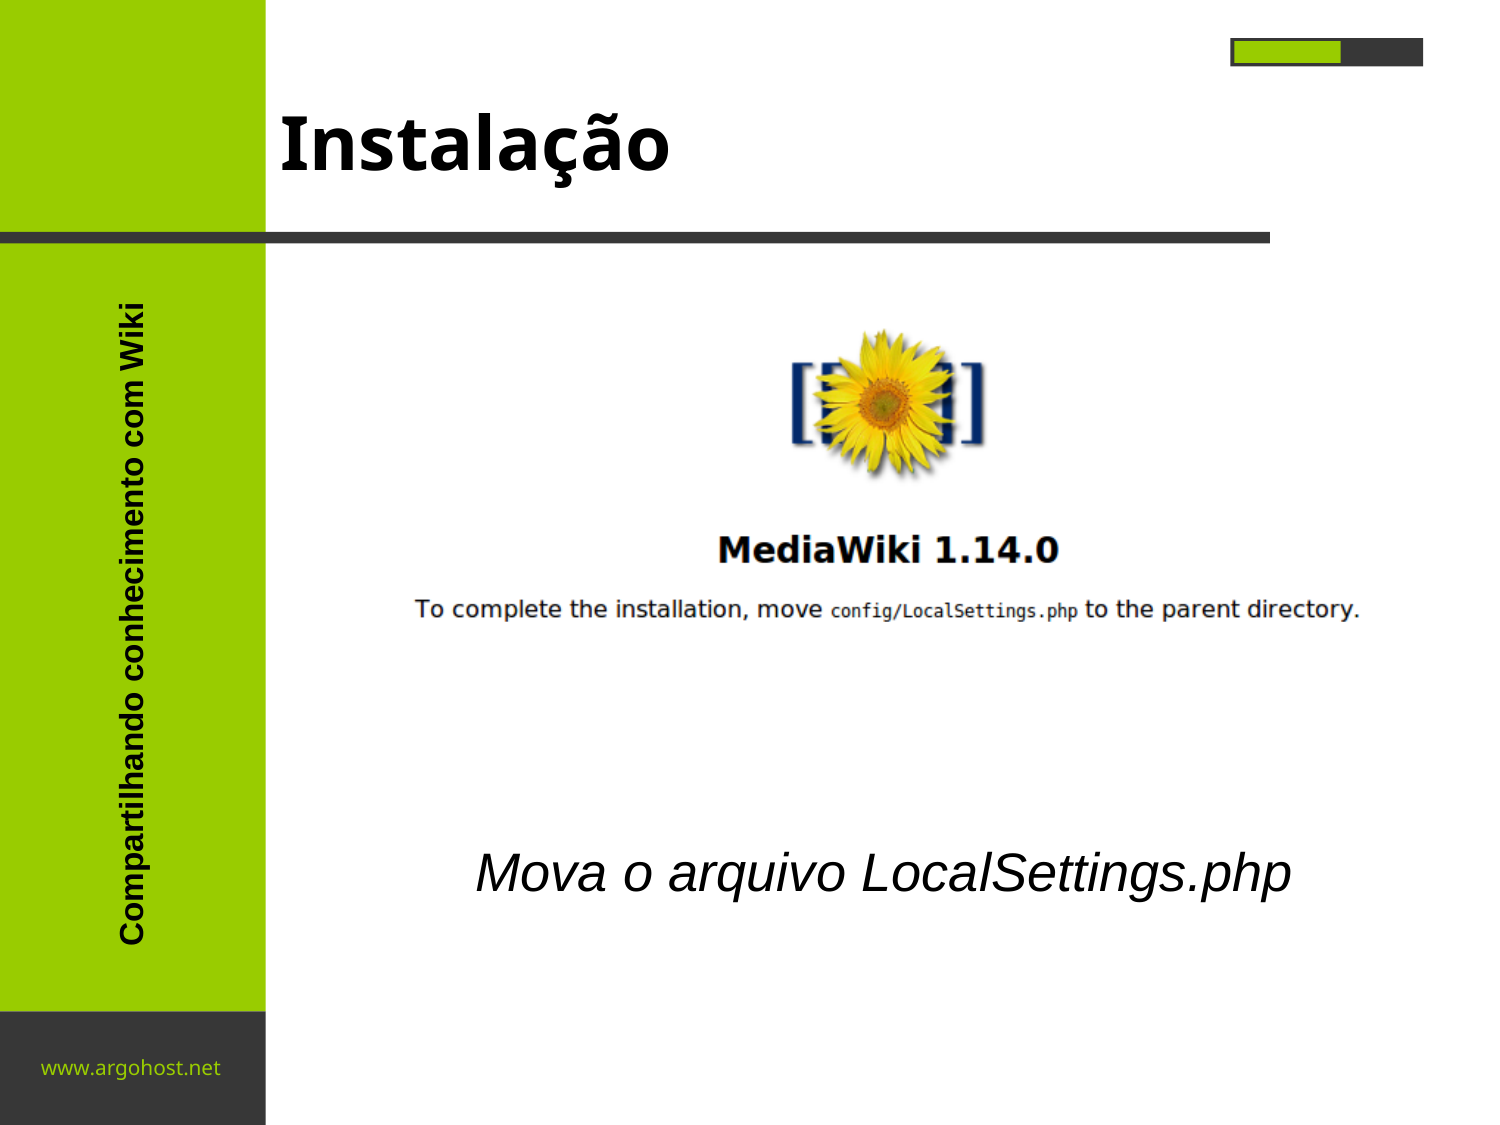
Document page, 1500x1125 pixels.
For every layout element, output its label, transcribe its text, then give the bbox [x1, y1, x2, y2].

text_box Mova o arquivo LocalSettings.php [460, 829, 1436, 910]
text_box [0, 0, 1270, 1125]
picture [352, 295, 1418, 784]
text_box Instalação [265, 88, 1353, 194]
text_box Compartilhando conhecimento com Wiki [100, 278, 160, 970]
text_box [1230, 38, 1424, 67]
text_box www.argohost.net [26, 1046, 236, 1088]
